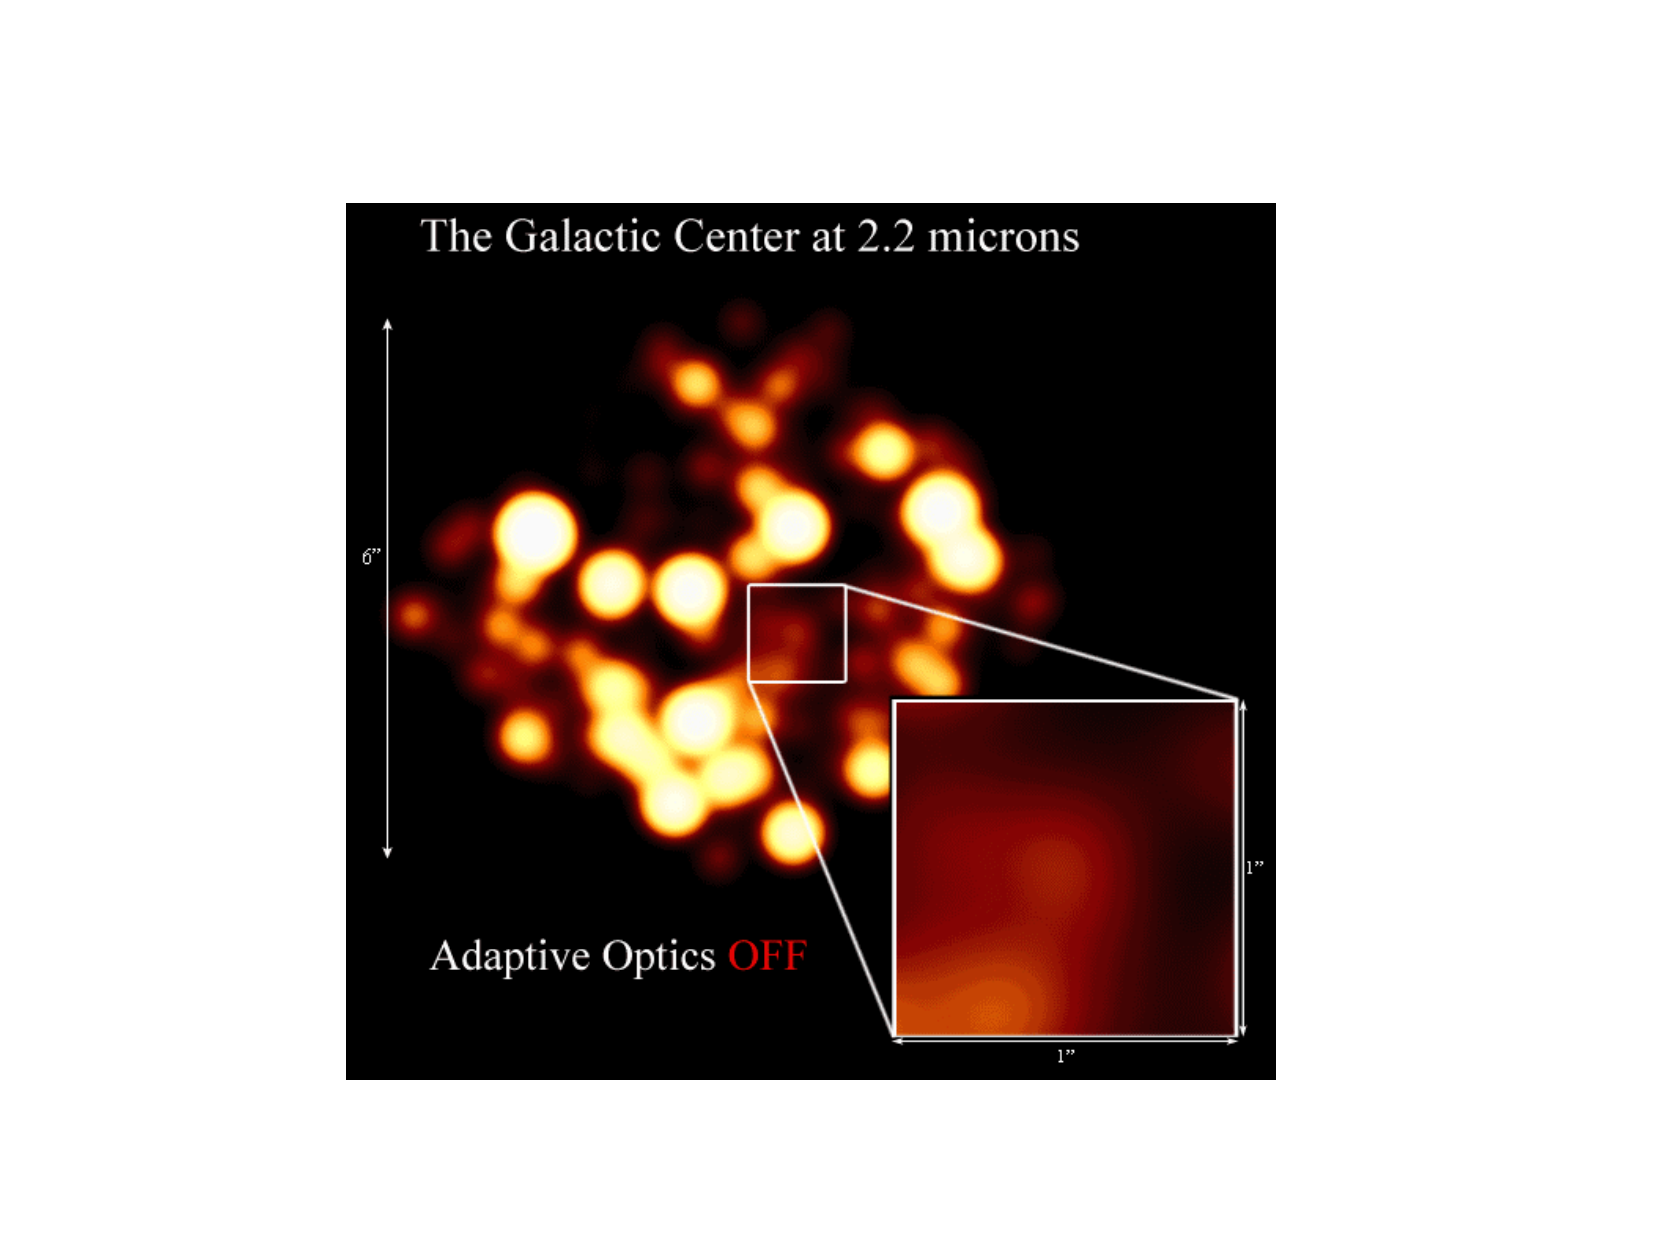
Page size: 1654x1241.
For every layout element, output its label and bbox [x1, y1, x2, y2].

picture [346, 203, 1276, 1081]
